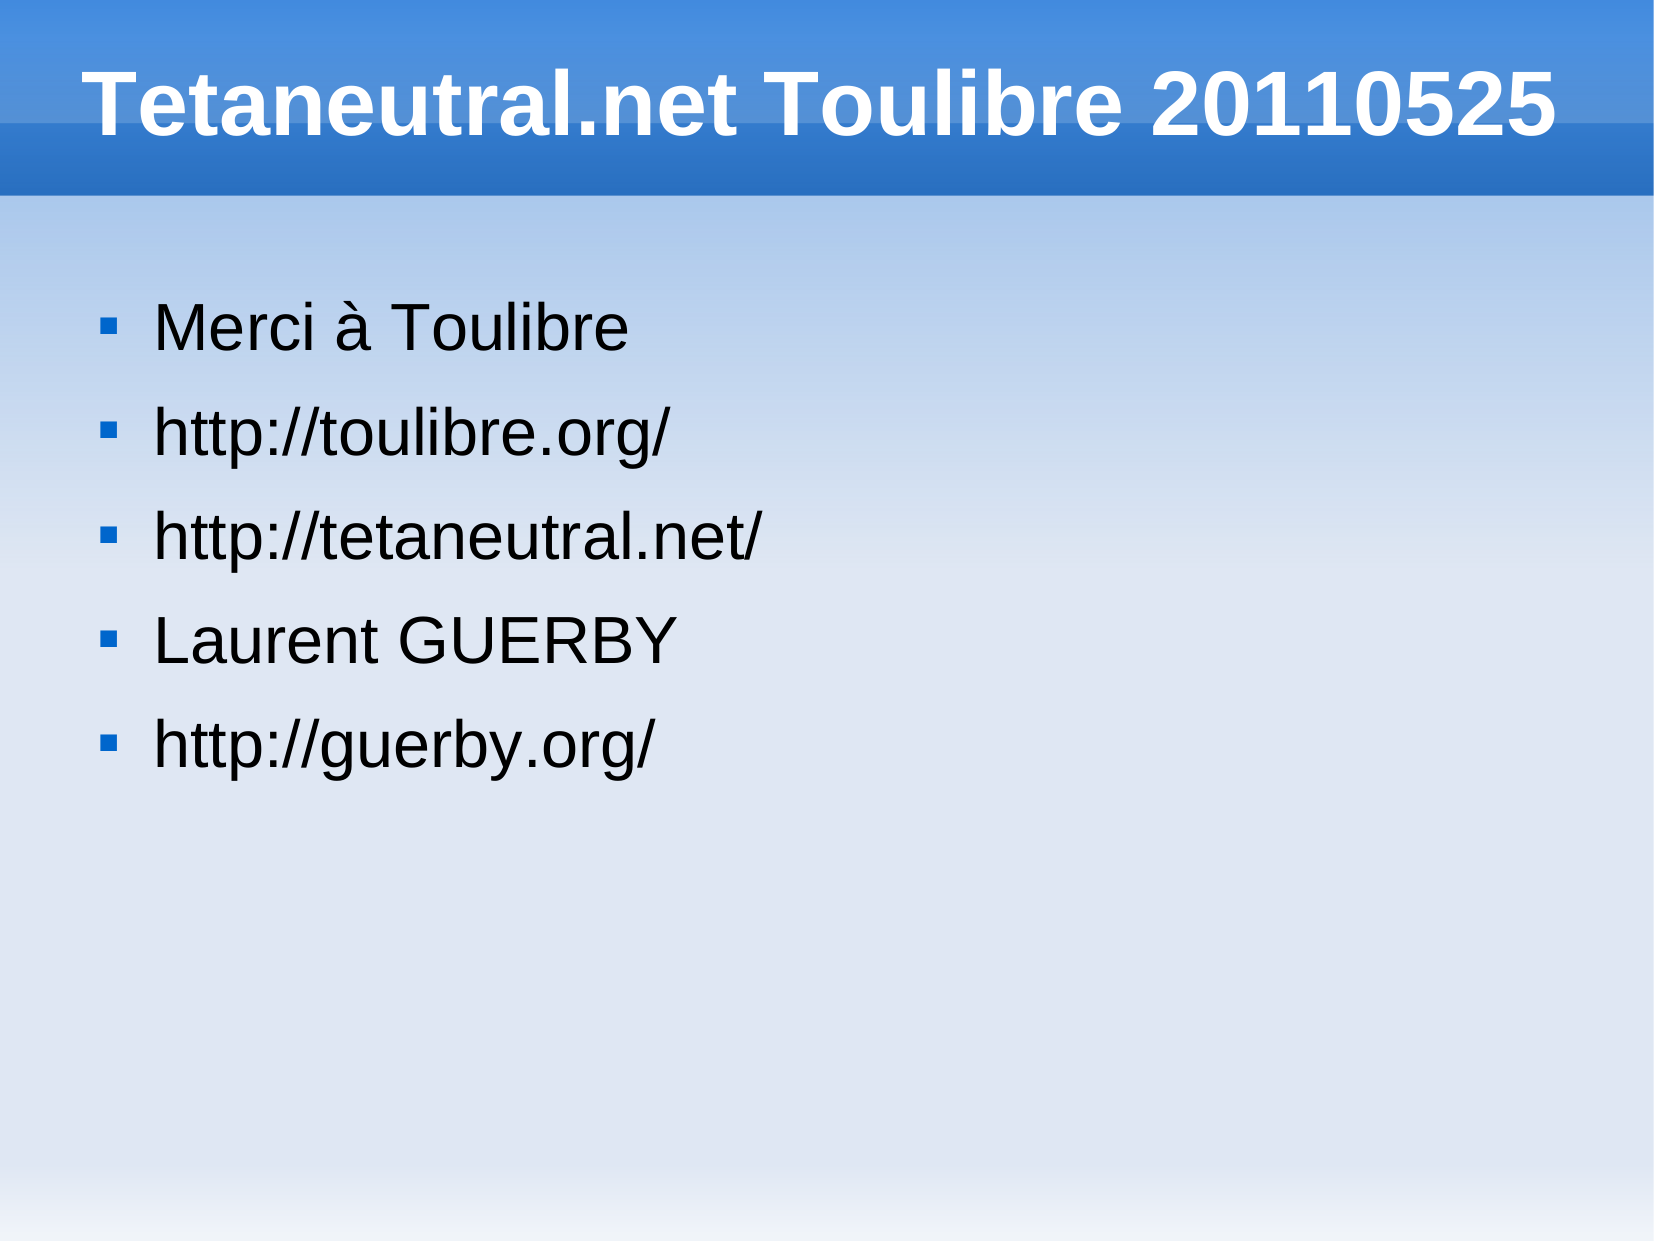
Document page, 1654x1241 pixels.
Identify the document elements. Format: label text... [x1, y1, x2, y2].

list Merci à Toulibre http://toulibre.org/ http://tetaneutral.net/ Laurent GUERBY http://guerby.org/ [82, 290, 1571, 1094]
title Tetaneutral.net Toulibre 20110525 [76, 7, 1565, 200]
picture [0, 0, 1654, 1241]
